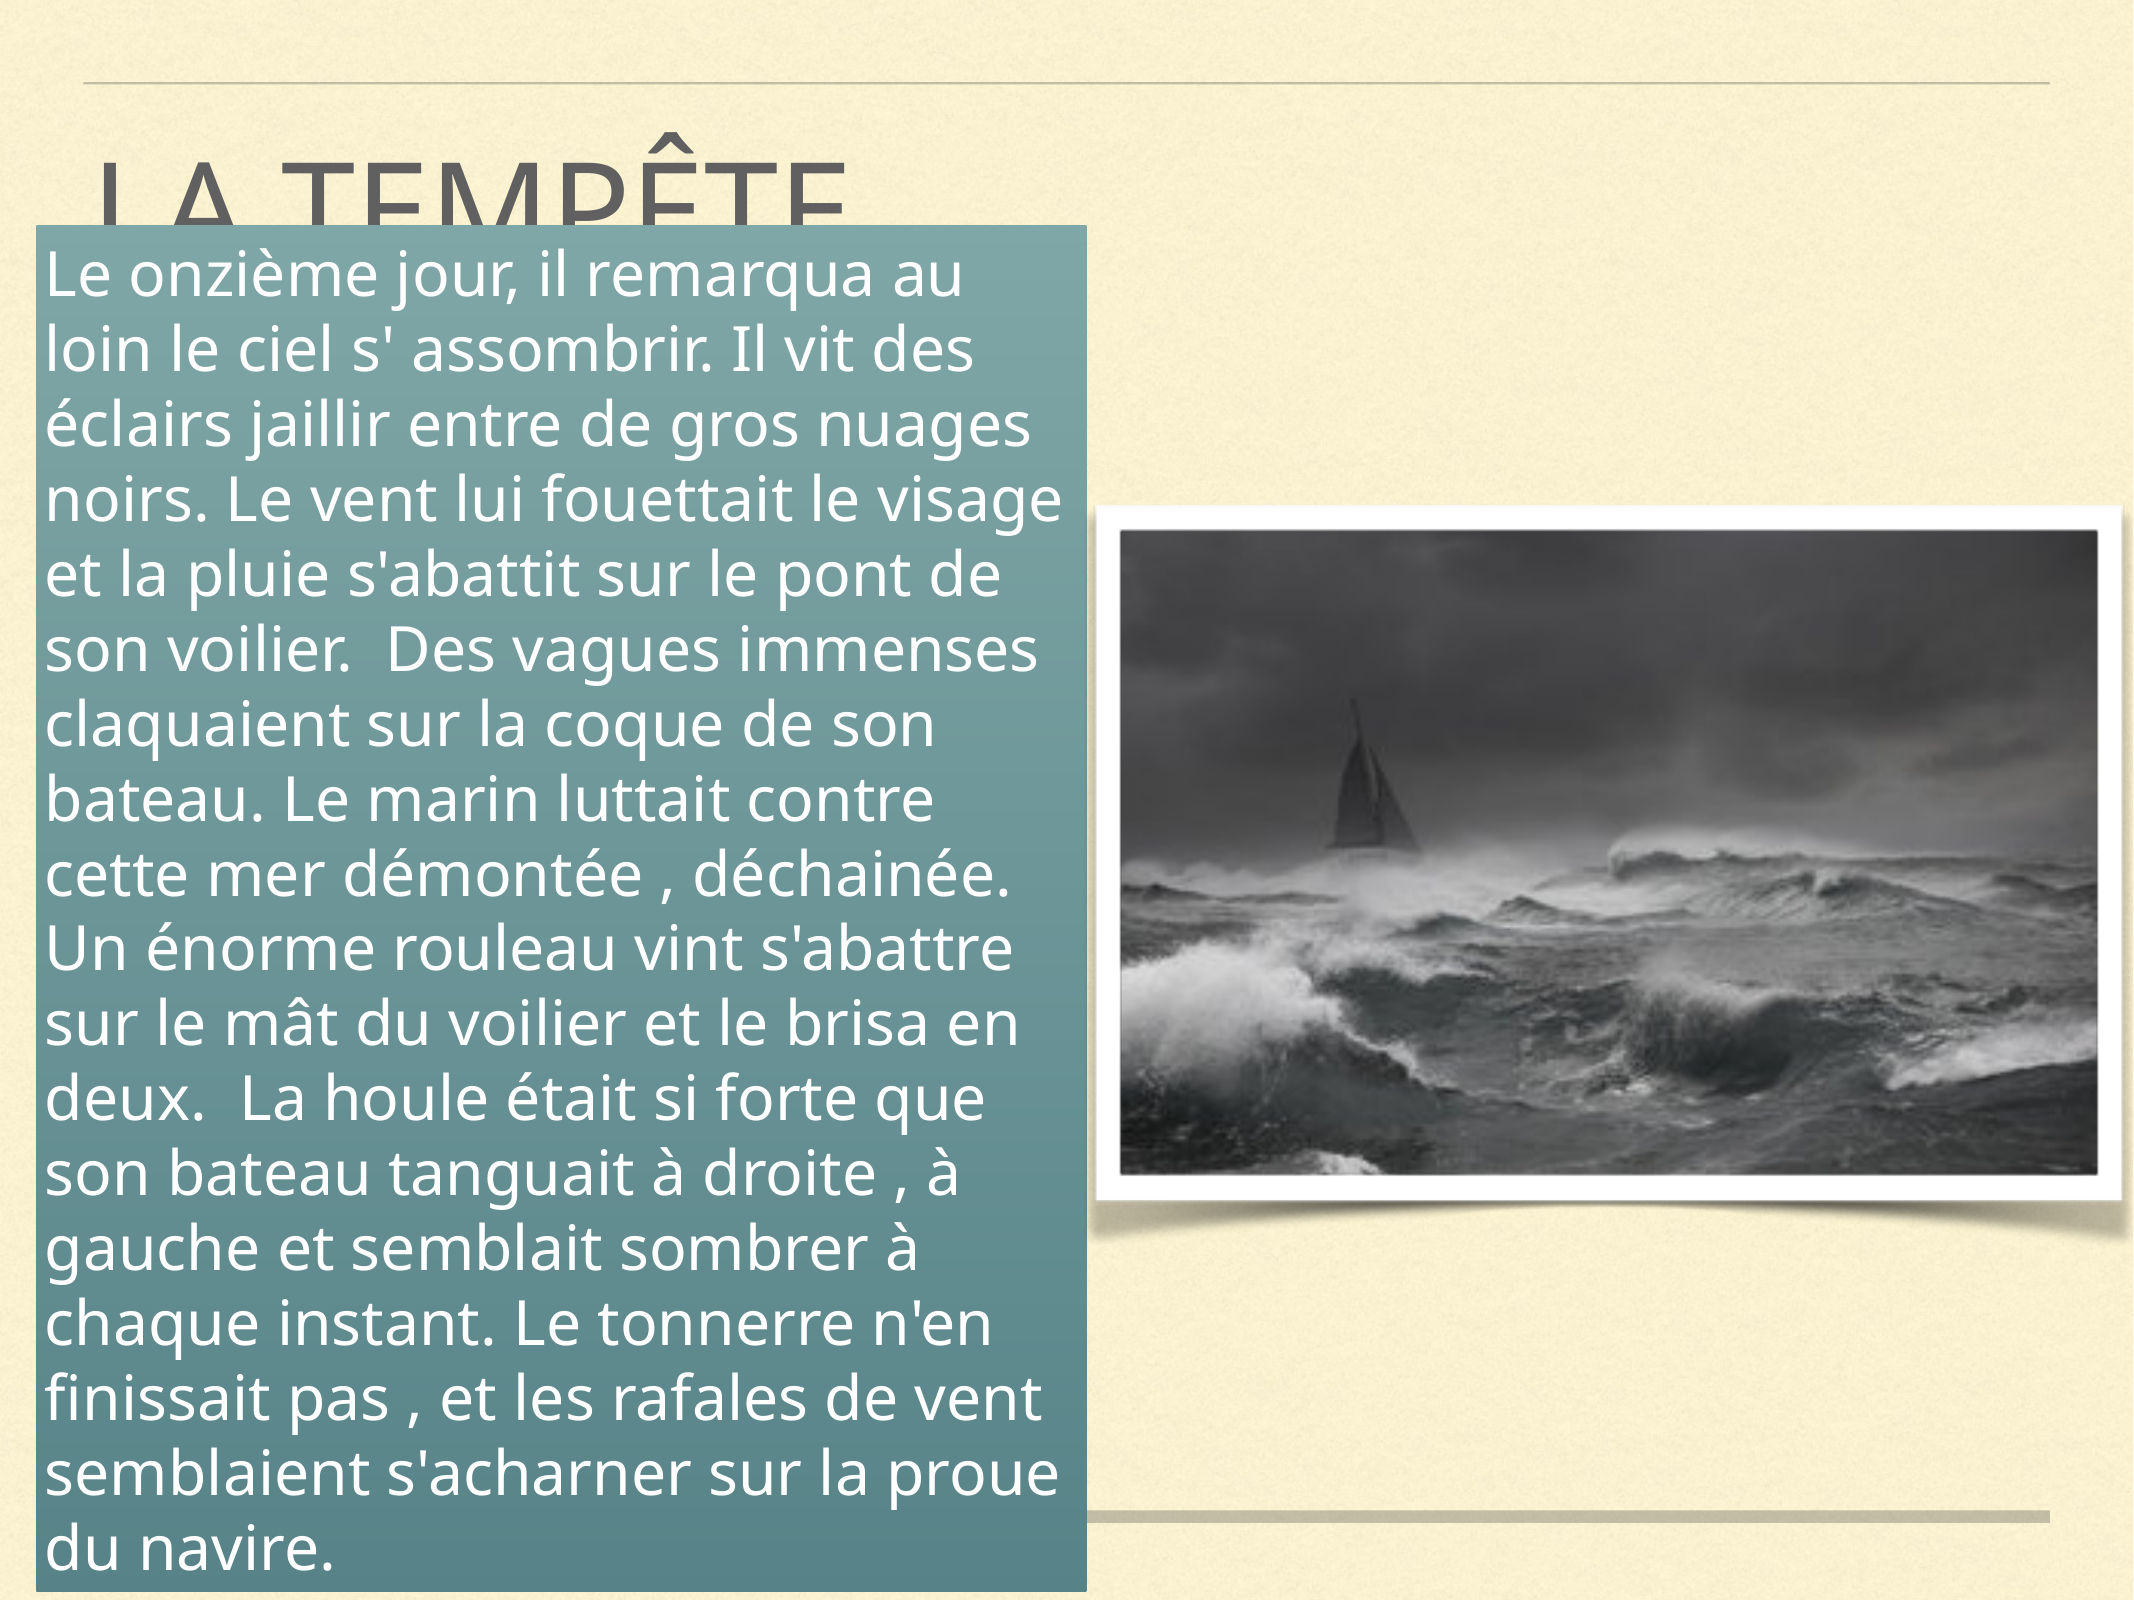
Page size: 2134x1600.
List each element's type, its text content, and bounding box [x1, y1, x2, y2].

text_box Le onzième jour, il remarqua au loin le ciel s' assombrir. Il vit des éclairs jaillir entre de gros nuages noirs. Le vent lui fouettait le visage et la pluie s'abattit sur le pont de son voilier. Des vagues immenses claquaient sur la coque de son bateau. Le marin luttait contre cette mer démontée , déchainée. Un énorme rouleau vint s'abattre sur le mât du voilier et le brisa en deux. La houle était si forte que son bateau tanguait à droite , à gauche et semblait sombrer à chaque instant. Le tonnerre n'en finissait pas , et les rafales de vent semblaient s'acharner sur la proue du navire. [36, 225, 1087, 1592]
picture [0, 0, 2134, 1600]
list la tempête [83, 116, 1040, 225]
